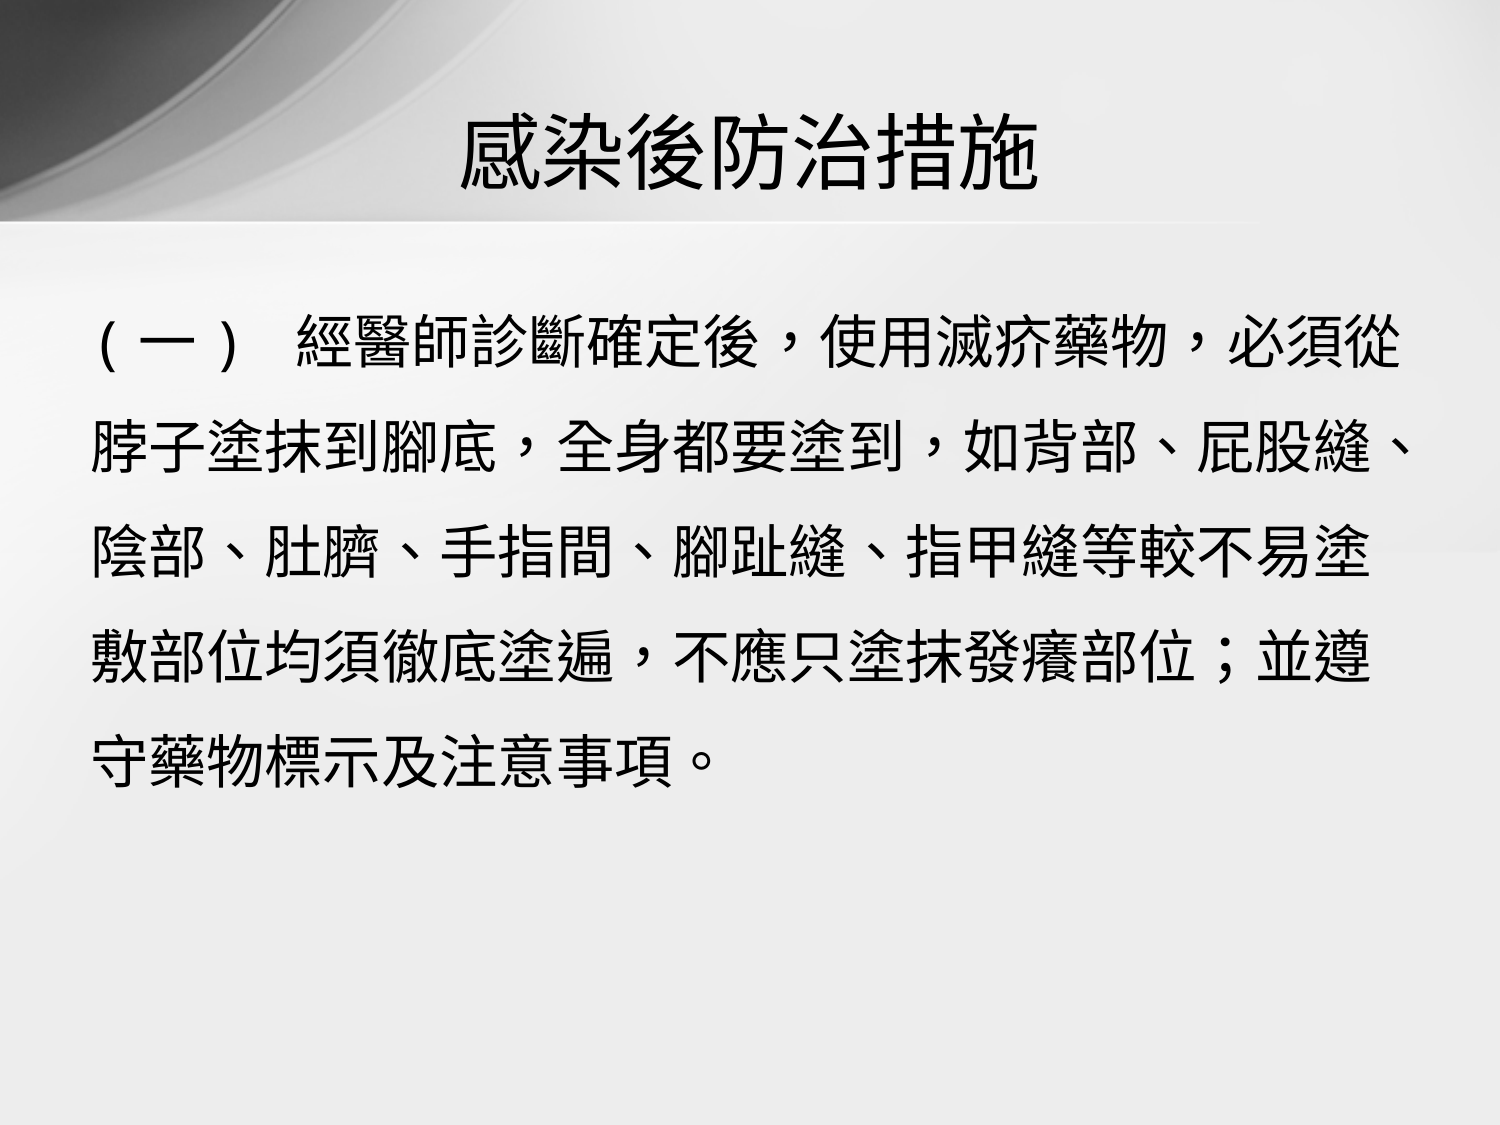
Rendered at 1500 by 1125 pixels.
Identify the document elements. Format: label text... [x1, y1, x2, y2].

picture [0, 0, 1500, 1125]
title 感染後防治措施 [75, 58, 1425, 209]
list (一) 經醫師診斷確定後，使用滅疥藥物，必須從脖子塗抹到腳底，全身都要塗到，如背部、屁股縫、陰部、肚臍、手指間、腳趾縫、指甲縫等較不易塗敷部位均須徹底塗遍，不應只塗抹發癢部位；並遵守藥物標示及注意事項。 [75, 262, 1425, 1005]
